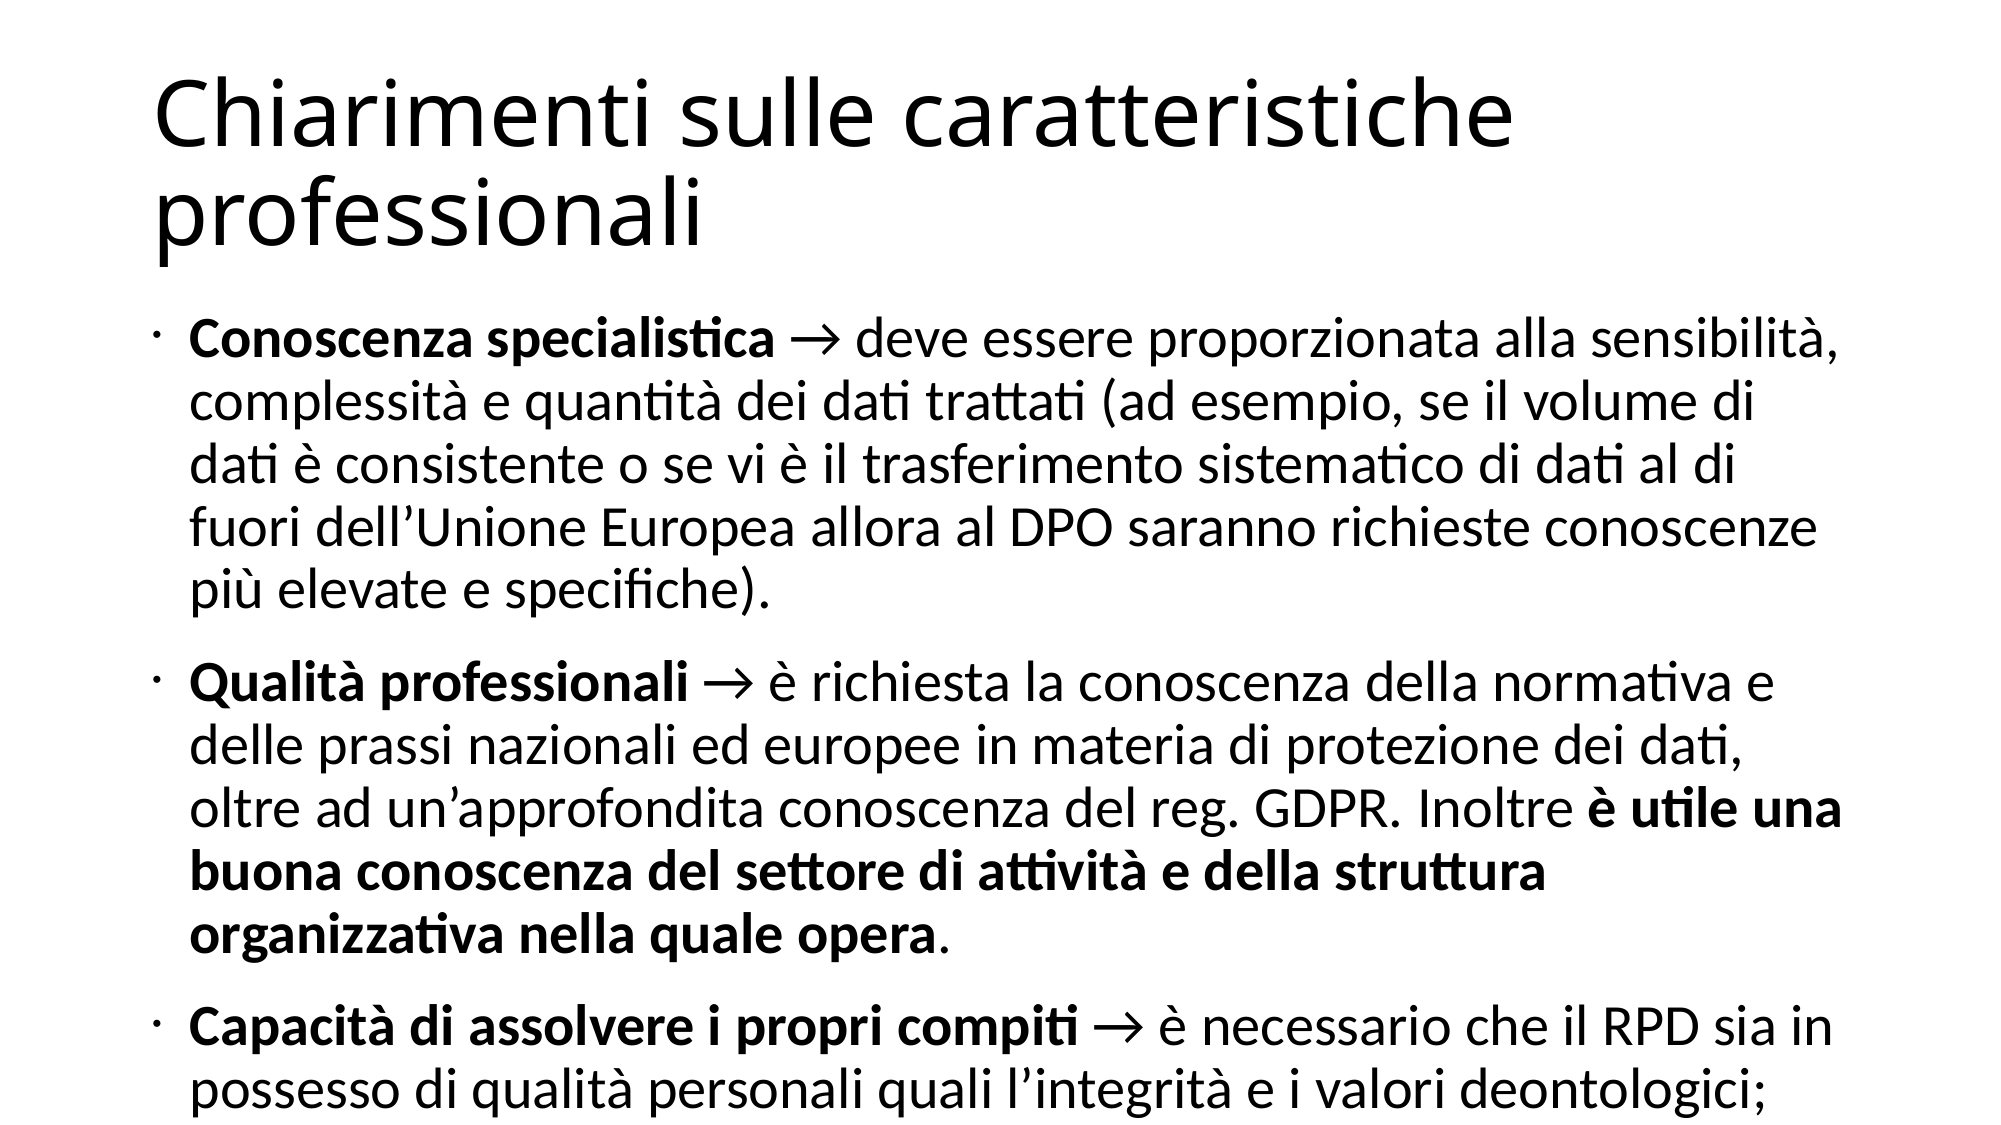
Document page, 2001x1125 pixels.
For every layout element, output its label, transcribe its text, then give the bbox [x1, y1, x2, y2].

list Conoscenza specialistica → deve essere proporzionata alla sensibilità, complessità e quantità dei dati trattati (ad esempio, se il volume di dati è consistente o se vi è il trasferimento sistematico di dati al di fuori dell’Unione Europea allora al DPO saranno richieste conoscenze più elevate e specifiche). Qualità professionali → è richiesta la conoscenza della normativa e delle prassi nazionali ed europee in materia di protezione dei dati, oltre ad un’approfondita conoscenza del reg. GDPR. Inoltre è utile una buona conoscenza del settore di attività e della struttura organizzativa nella quale opera. Capacità di assolvere i propri compiti → è necessario che il RPD sia in possesso di qualità personali quali l’integrità e i valori deontologici; deve anteporre sempre l’osservanza delle disposizioni del reg. GDPR. Deve, inoltre, promuovere la cultura della protezione dei dati e l’applicazione dei principi fondamentali. [137, 299, 1863, 1099]
title Chiarimenti sulle caratteristiche professionali [137, 59, 1863, 278]
